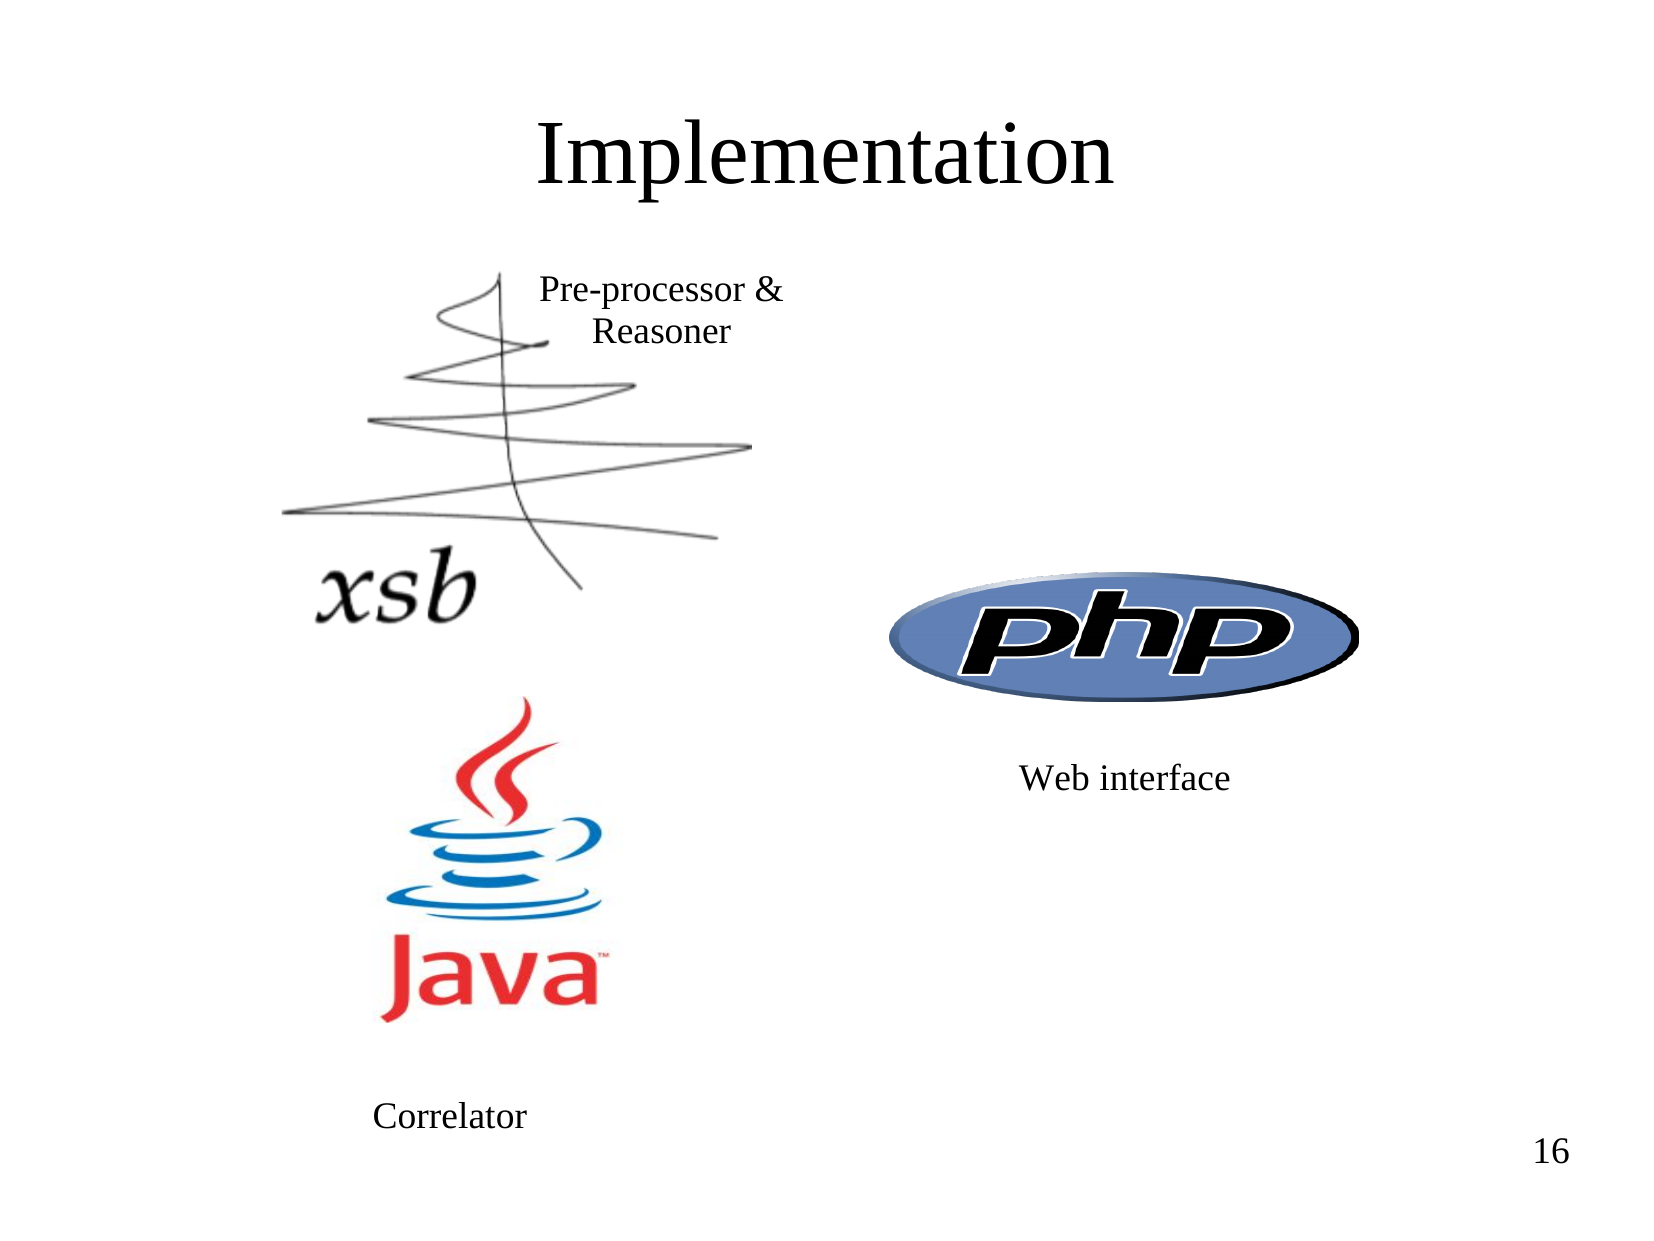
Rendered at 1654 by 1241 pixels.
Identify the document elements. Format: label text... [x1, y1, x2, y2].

title Implementation [82, 49, 1570, 256]
picture [261, 266, 752, 634]
text_box Correlator [225, 1087, 676, 1145]
picture [889, 572, 1359, 702]
text_box Web interface [862, 750, 1388, 807]
picture [282, 696, 708, 1023]
text_box Pre-processor & Reasoner [474, 260, 850, 359]
